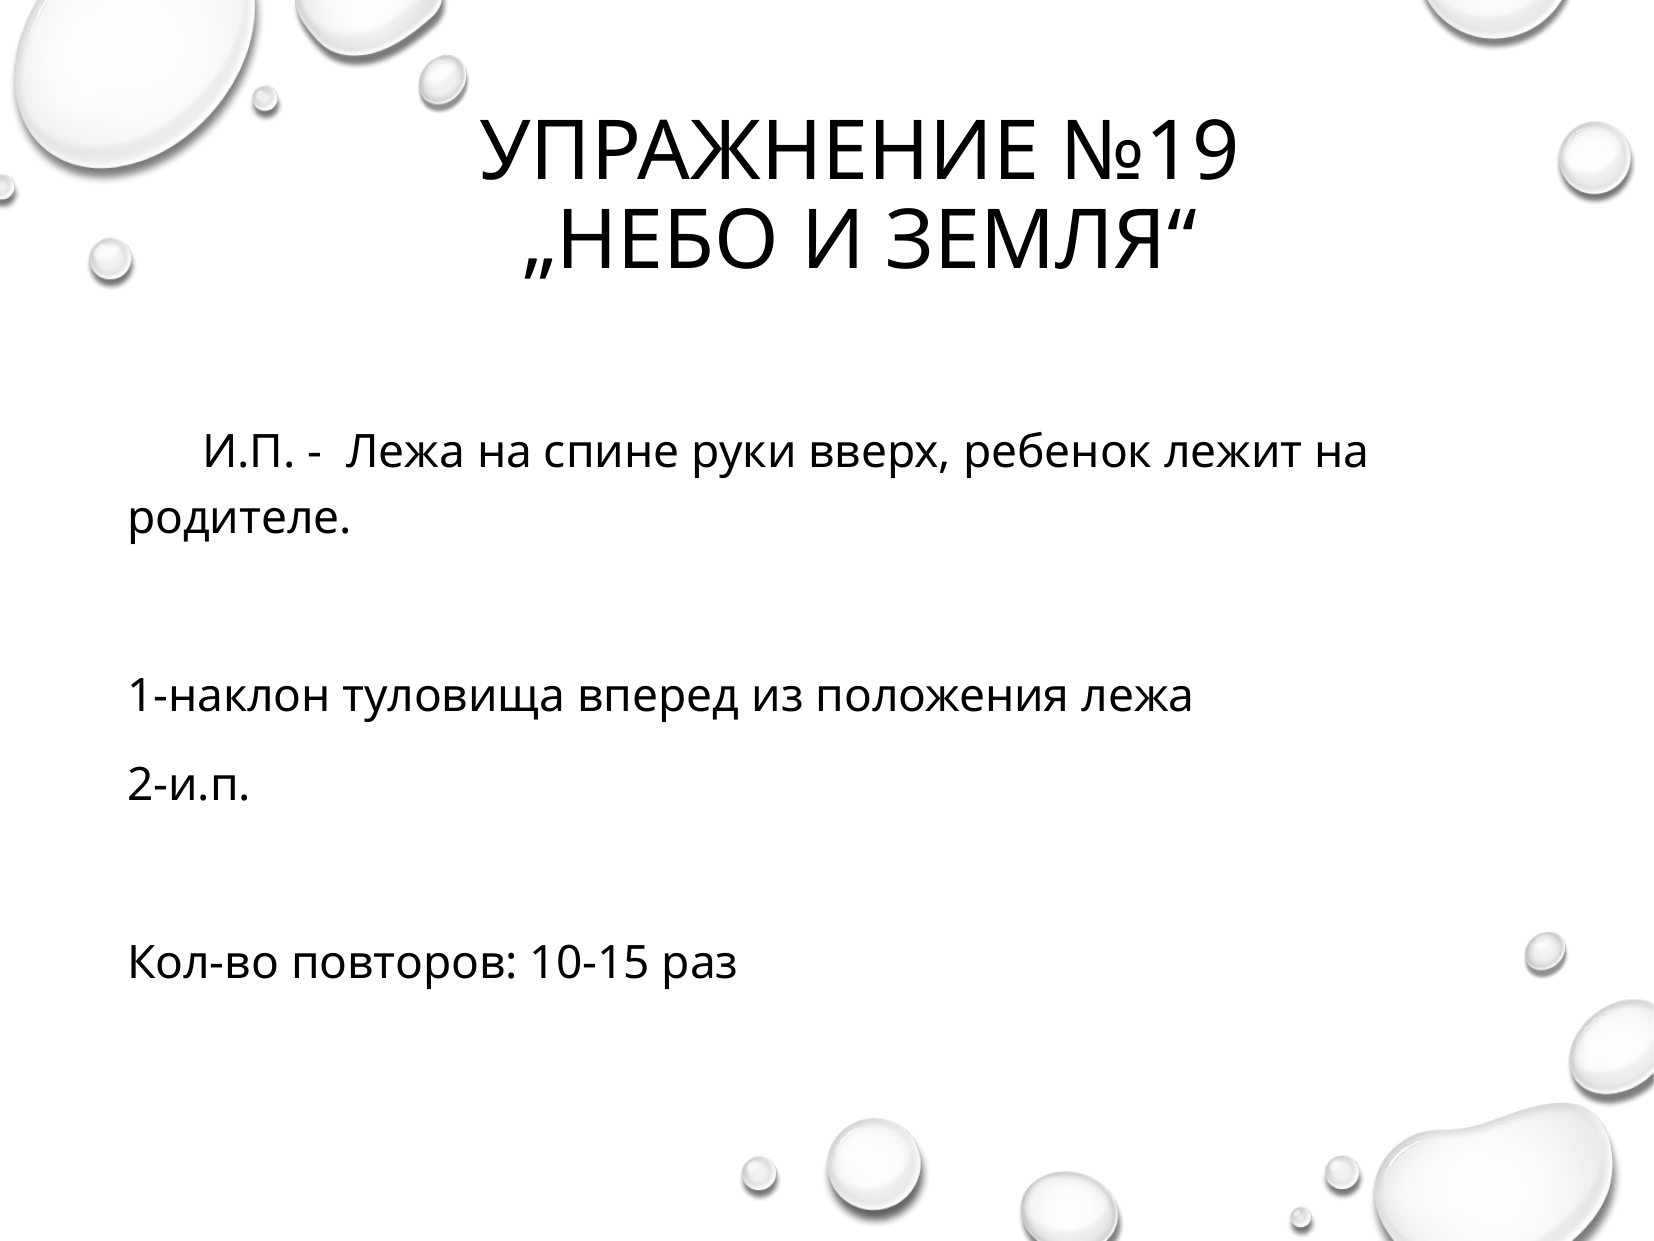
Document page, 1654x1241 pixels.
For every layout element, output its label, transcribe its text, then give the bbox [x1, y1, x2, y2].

title Упражнение №19 „Небо и Земля“ [153, 100, 1566, 293]
subtitle И.П. - Лежа на спине руки вверх, ребенок лежит на родителе. 1-наклон туловища вперед из положения лежа 2-и.п. Кол-во повторов: 10-15 раз [106, 301, 1546, 1097]
